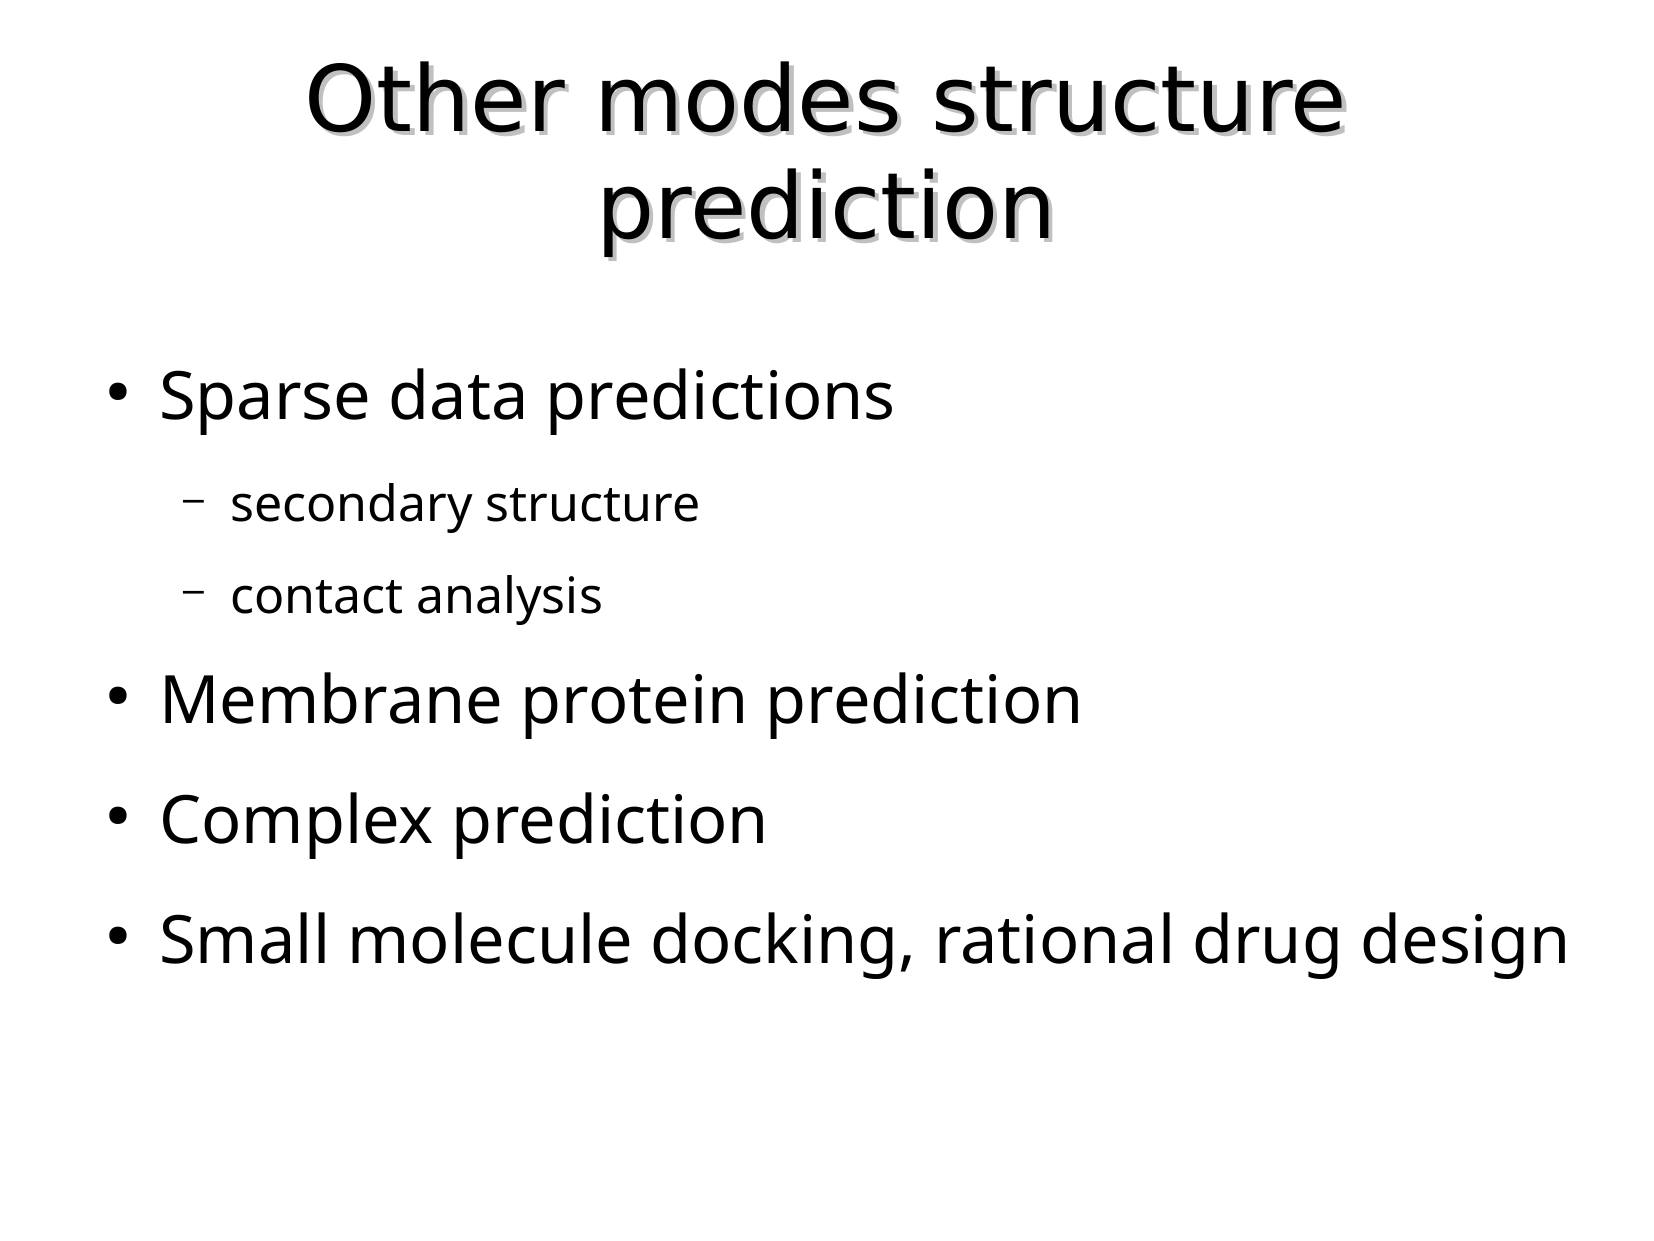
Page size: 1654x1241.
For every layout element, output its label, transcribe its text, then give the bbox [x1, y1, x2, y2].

list Sparse data predictions secondary structure contact analysis Membrane protein prediction Complex prediction Small molecule docking, rational drug design [88, 347, 1577, 1152]
title Other modes structure prediction [82, 45, 1571, 261]
